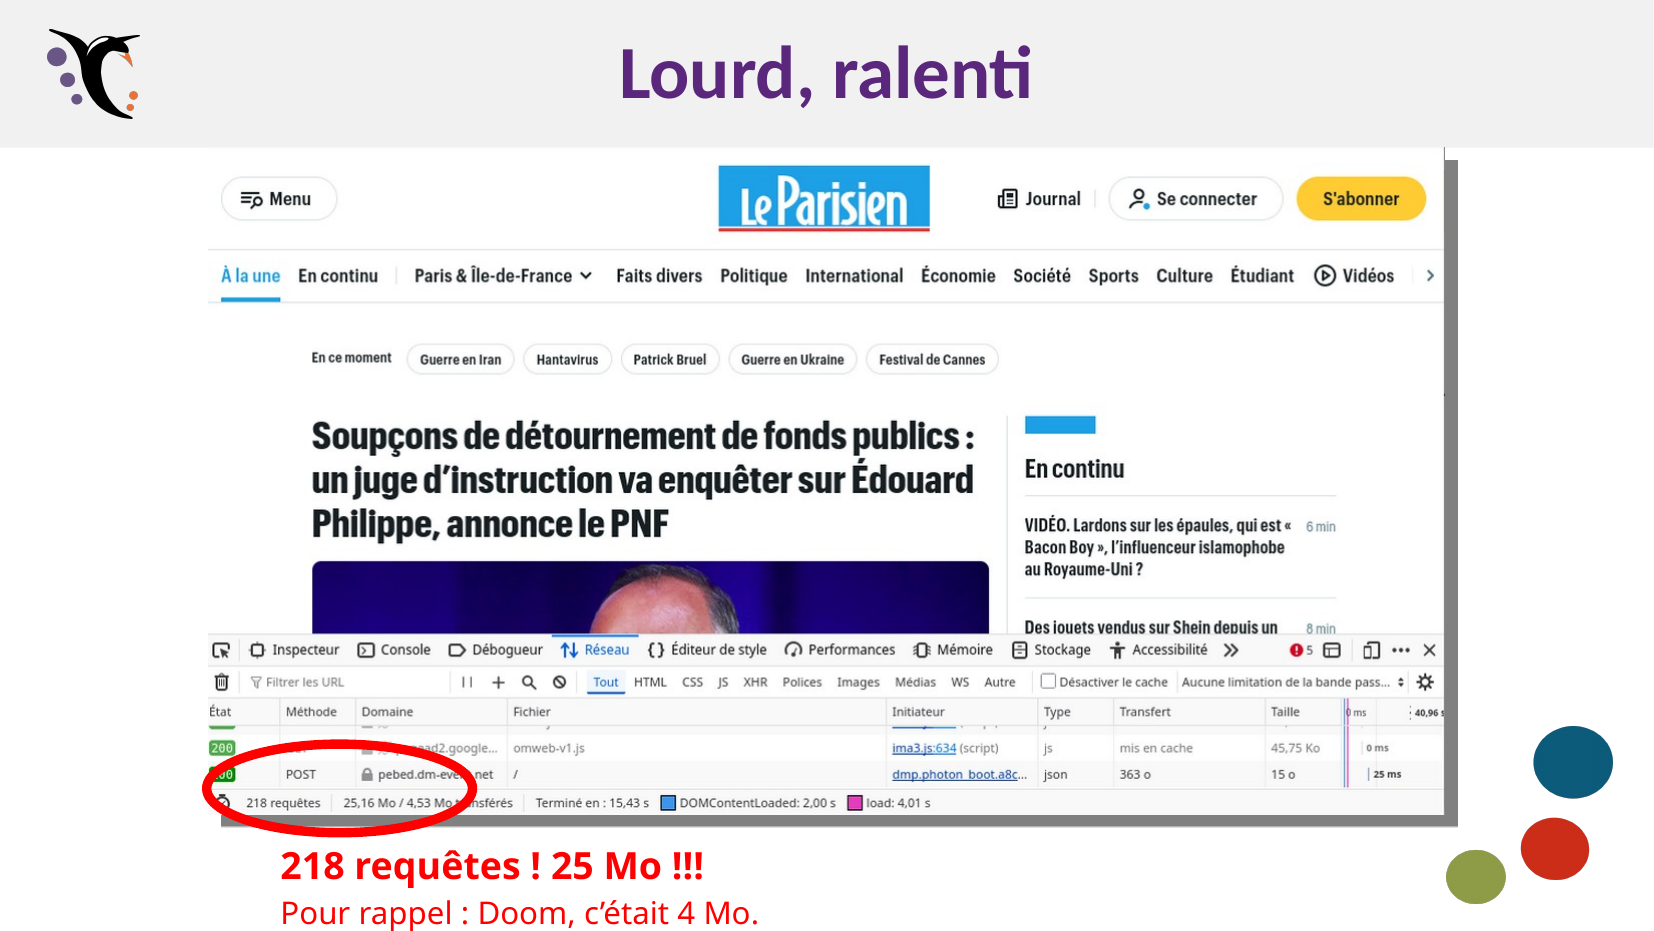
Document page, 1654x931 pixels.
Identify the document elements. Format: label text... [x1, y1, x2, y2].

picture [1446, 726, 1613, 904]
text_box 218 requêtes ! 25 Mo !!! Pour rappel : Doom, c’était 4 Mo. [265, 832, 1123, 929]
picture [47, 29, 82, 119]
picture [208, 147, 1445, 815]
title Lourd, ralenti [82, 1, 1571, 157]
picture [208, 805, 221, 815]
picture [212, 749, 467, 815]
